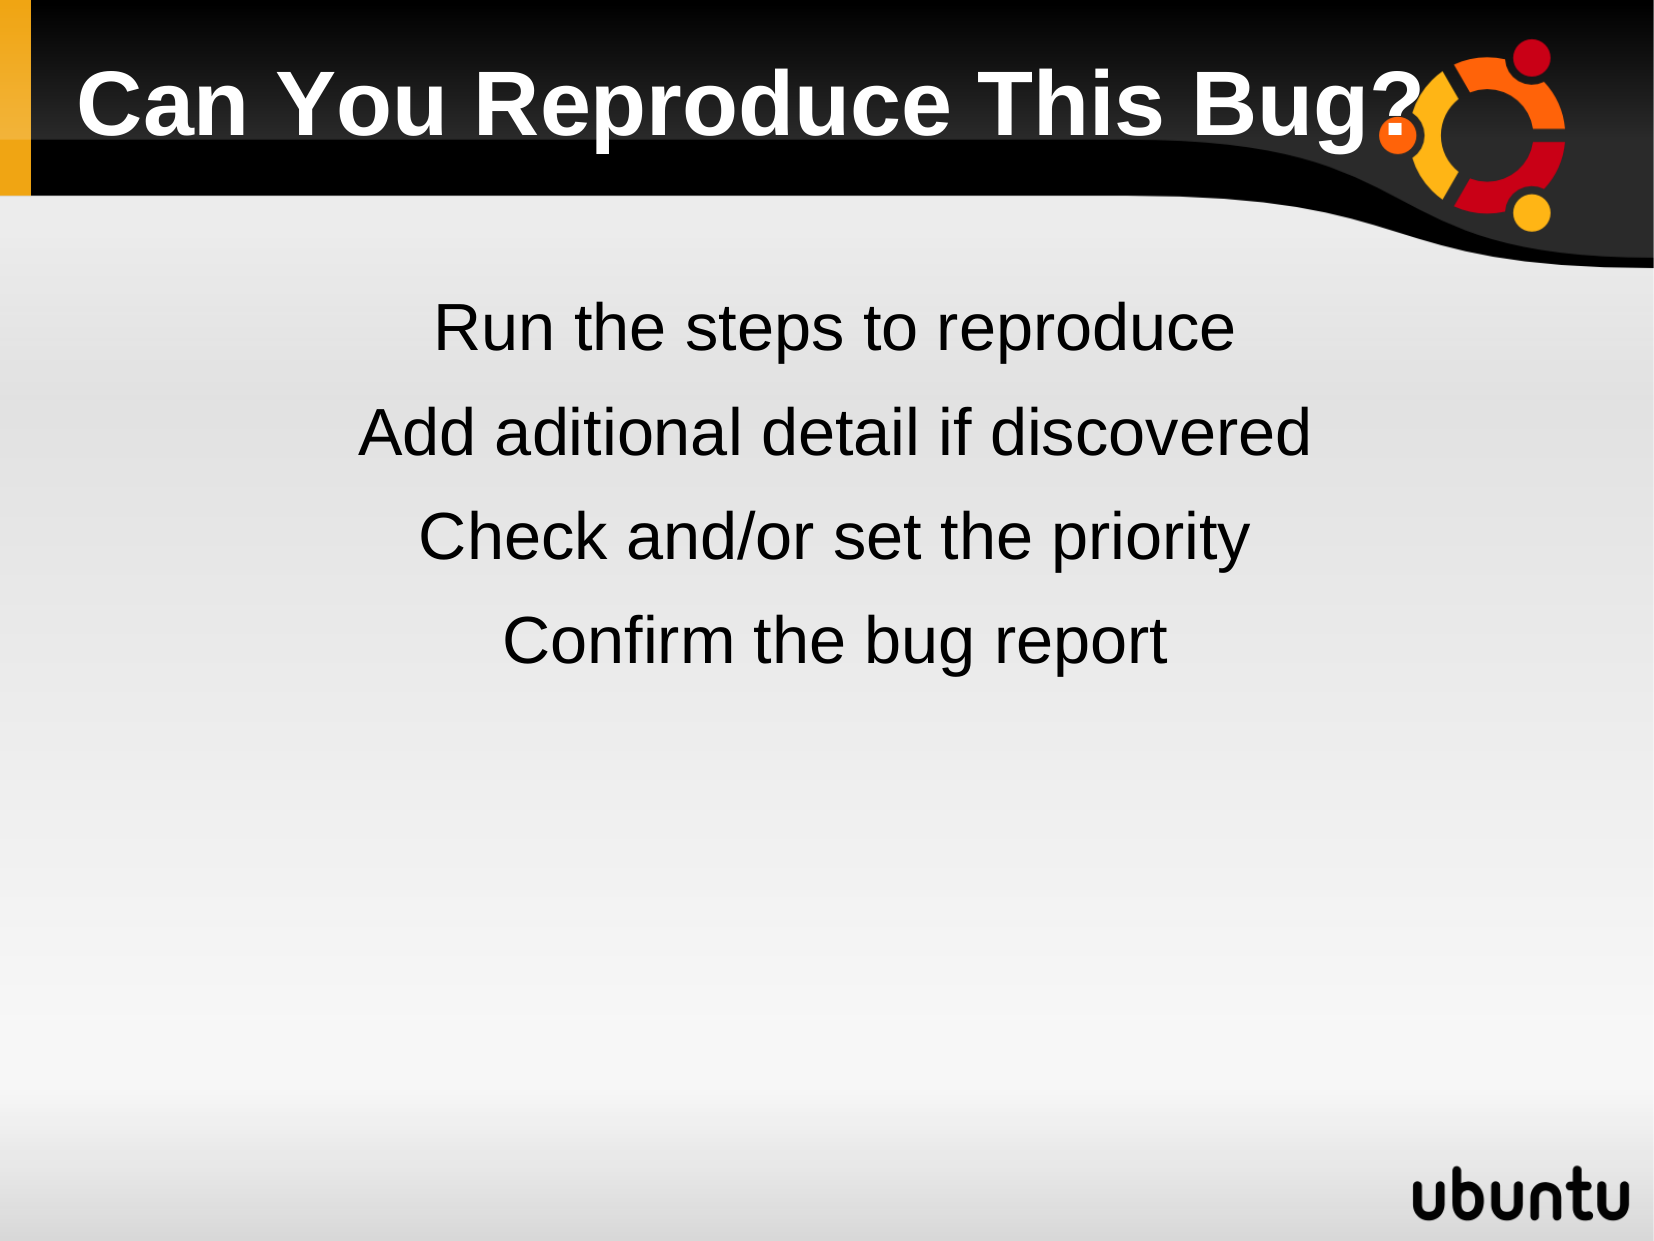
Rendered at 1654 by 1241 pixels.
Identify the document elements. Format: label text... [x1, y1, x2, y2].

picture [0, 0, 1654, 1241]
list Run the steps to reproduce Add aditional detail if discovered Check and/or set the priority Confirm the bug report [82, 290, 1571, 1094]
title Can You Reproduce This Bug? [76, 7, 1565, 200]
